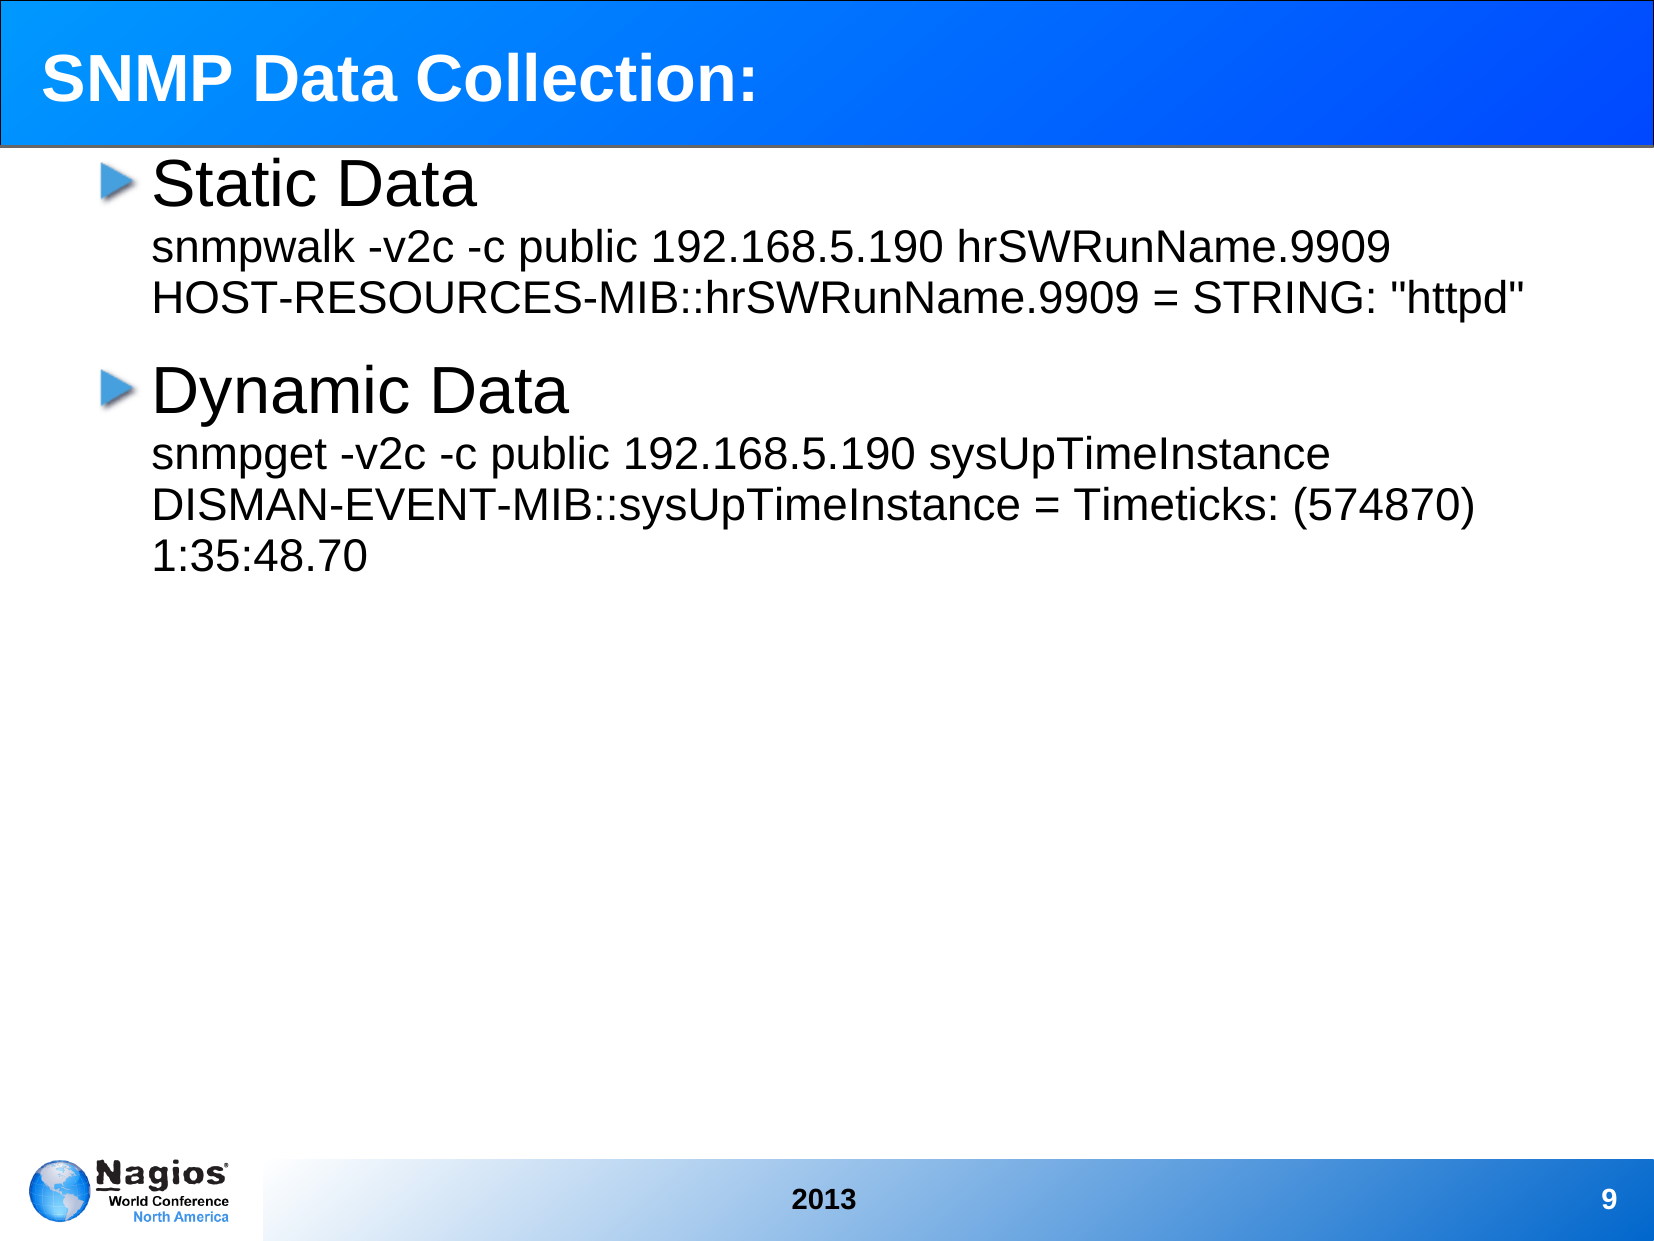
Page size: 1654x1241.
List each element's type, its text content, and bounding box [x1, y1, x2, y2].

title SNMP Data Collection: [41, 29, 1628, 127]
list Static Data snmpwalk -v2c -c public 192.168.5.190 hrSWRunName.9909 HOST-RESOURCES-MIB::hrSWRunName.9909 = STRING: "httpd" Dynamic Data snmpget -v2c -c public 192.168.5.190 sysUpTimeInstance DISMAN-EVENT-MIB::sysUpTimeInstance = Timeticks: (574870) 1:35:48.70 [80, 146, 1638, 1241]
picture [29, 1159, 80, 1235]
